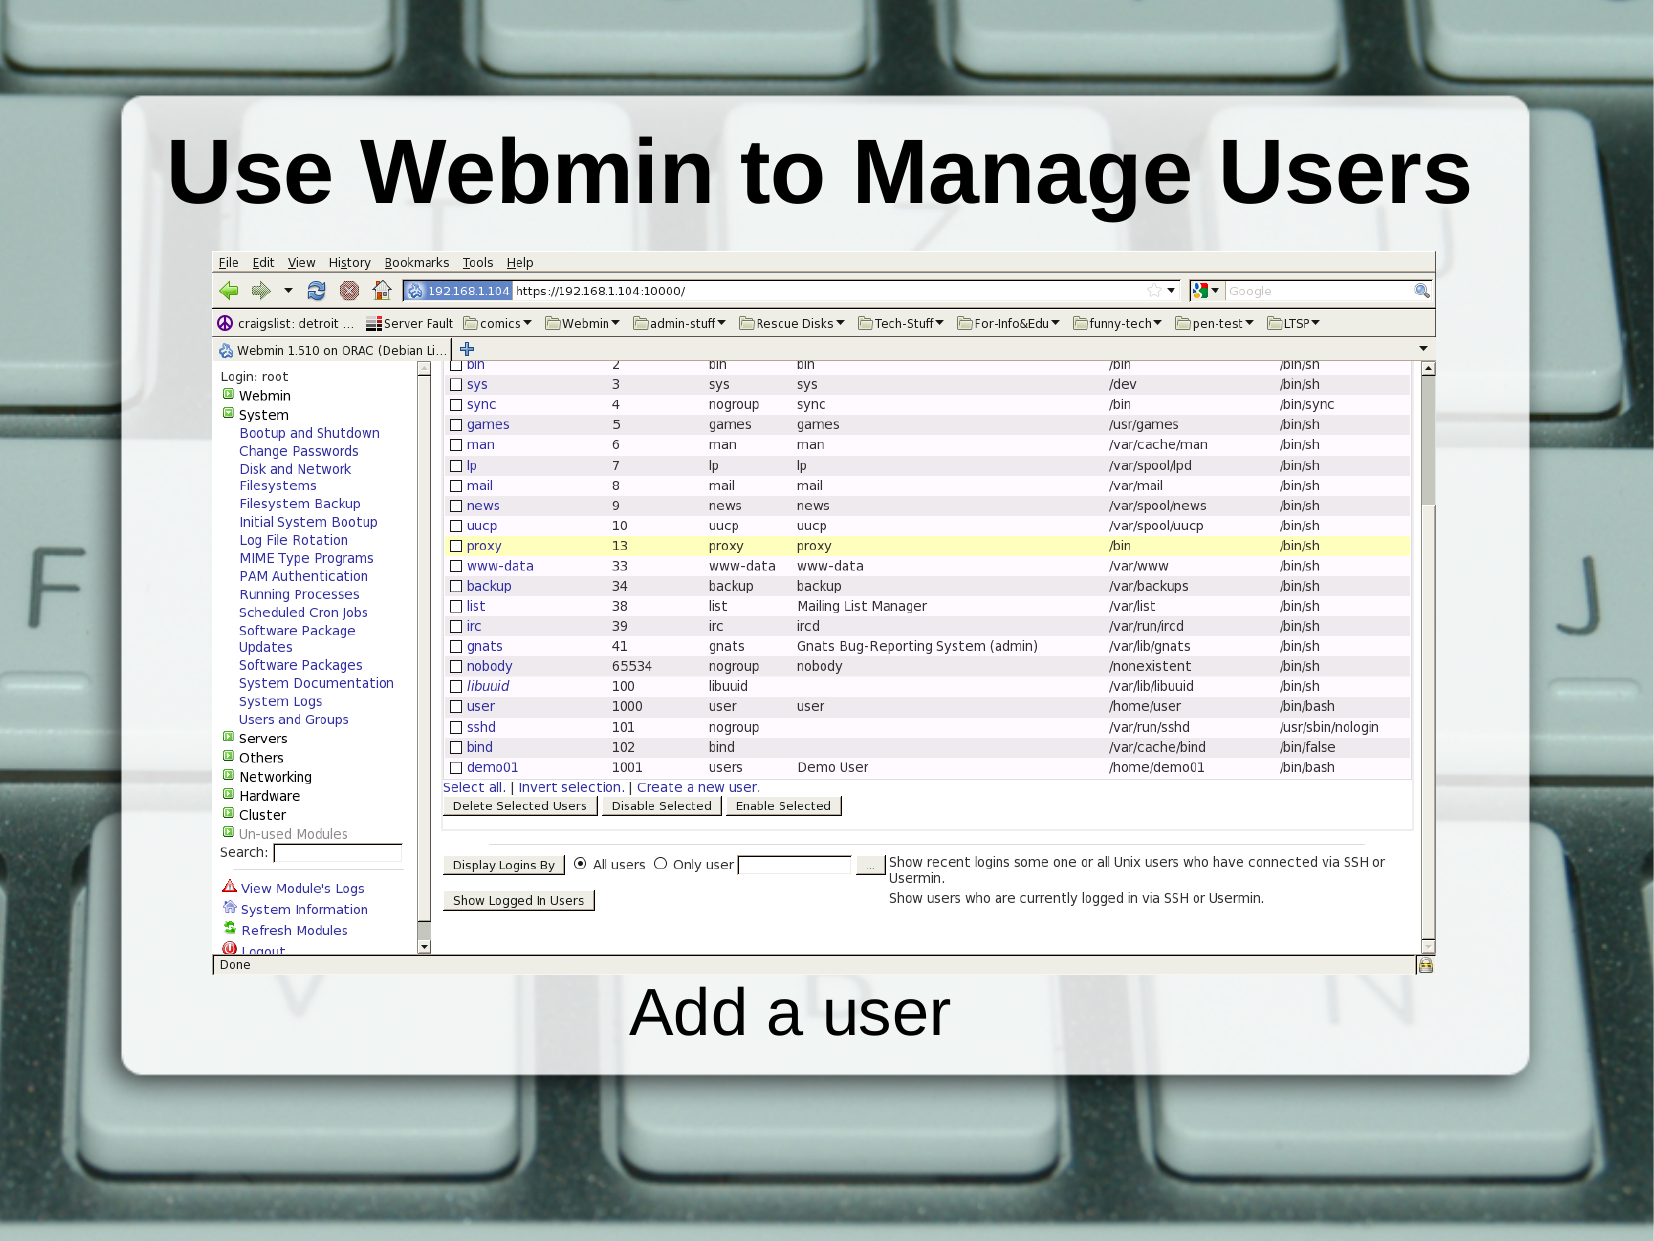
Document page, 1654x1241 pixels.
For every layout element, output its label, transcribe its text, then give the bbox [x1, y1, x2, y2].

picture [0, 0, 1654, 1241]
title Use Webmin to Manage Users [135, 112, 1506, 231]
list Add a user [112, 975, 1469, 1241]
